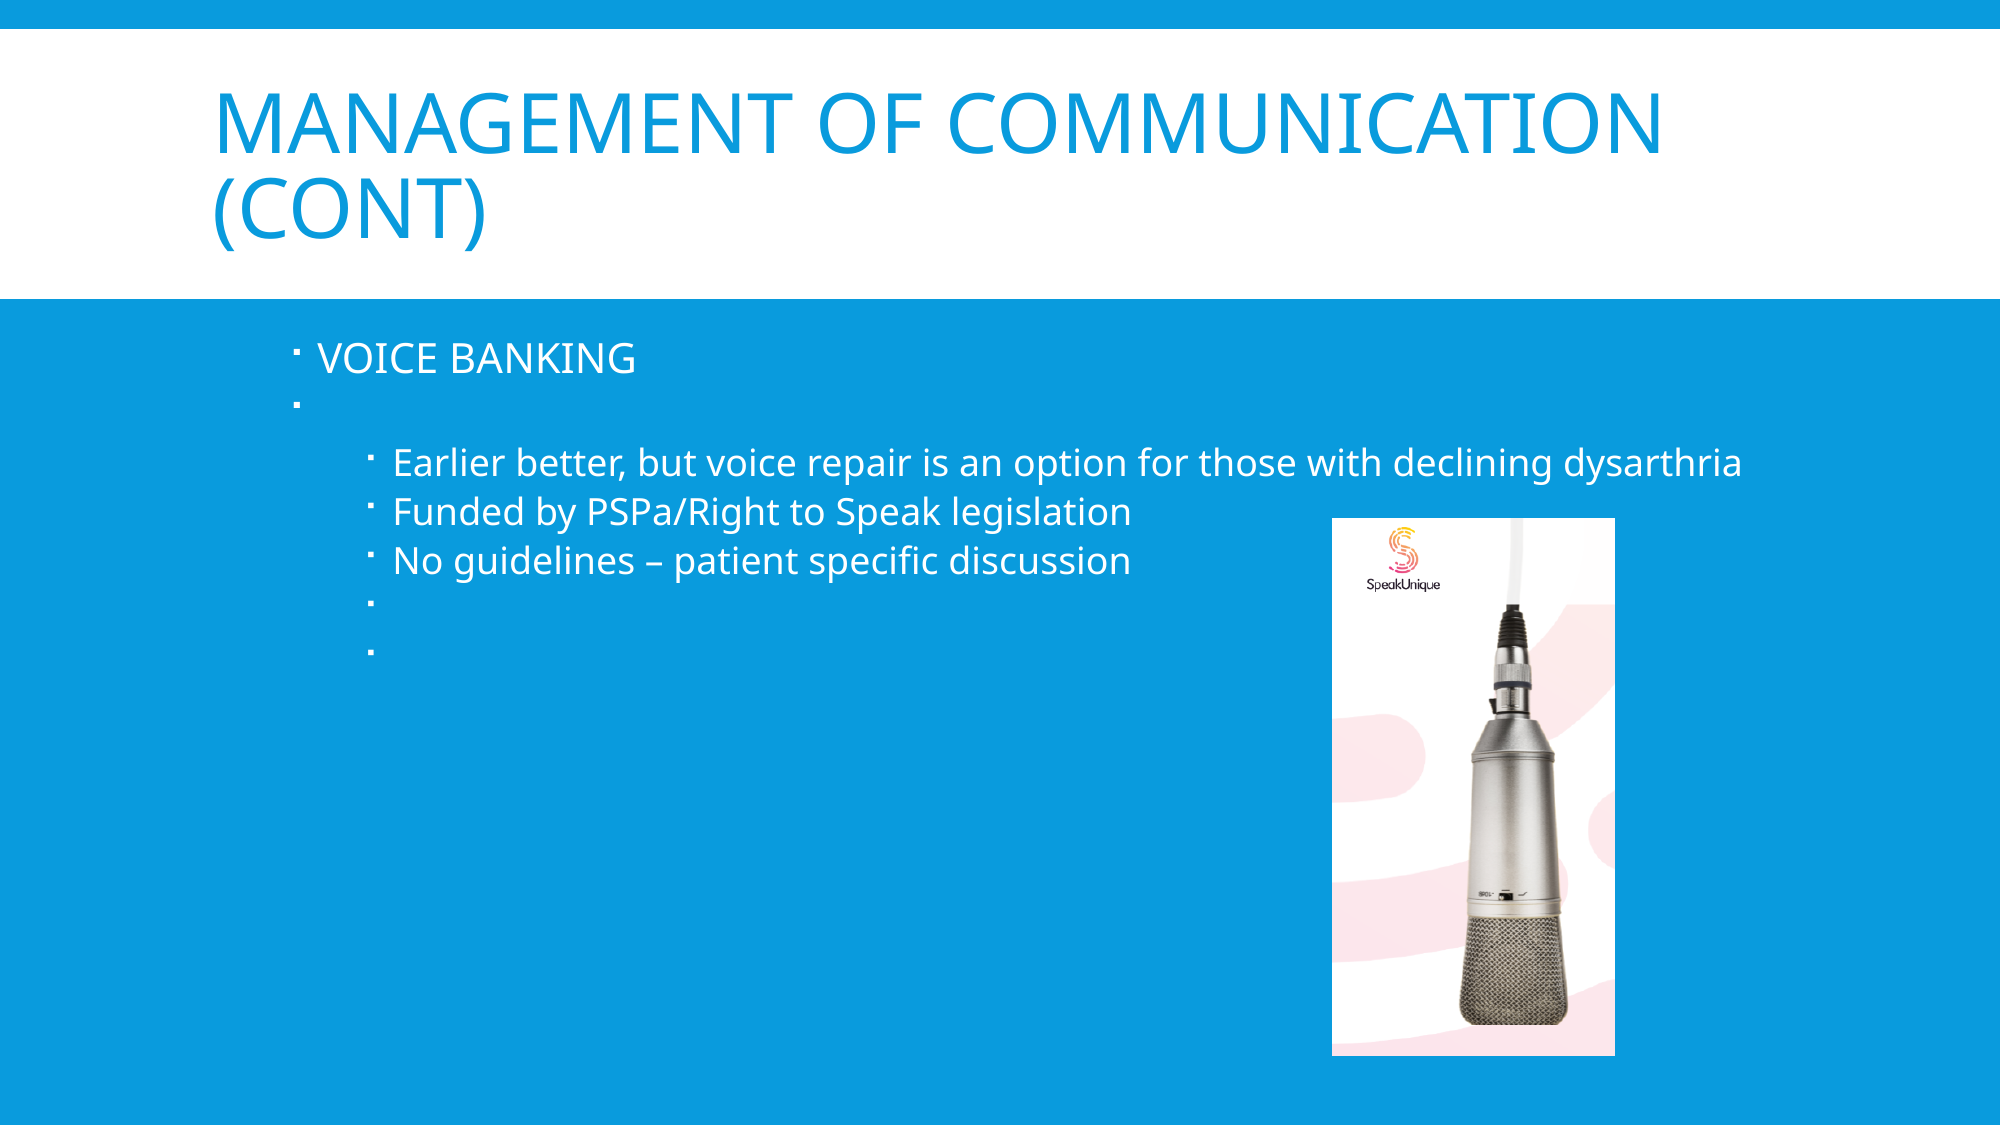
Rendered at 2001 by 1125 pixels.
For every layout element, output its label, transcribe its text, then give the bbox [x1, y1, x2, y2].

list VOICE BANKING Earlier better, but voice repair is an option for those with declining dysarthria Funded by PSPa/Right to Speak legislation No guidelines – patient specific discussion [197, 329, 1803, 1021]
title MANAGEMENT OF COMMUNICATION (cont) [197, 46, 1803, 294]
picture [1333, 519, 1614, 1055]
